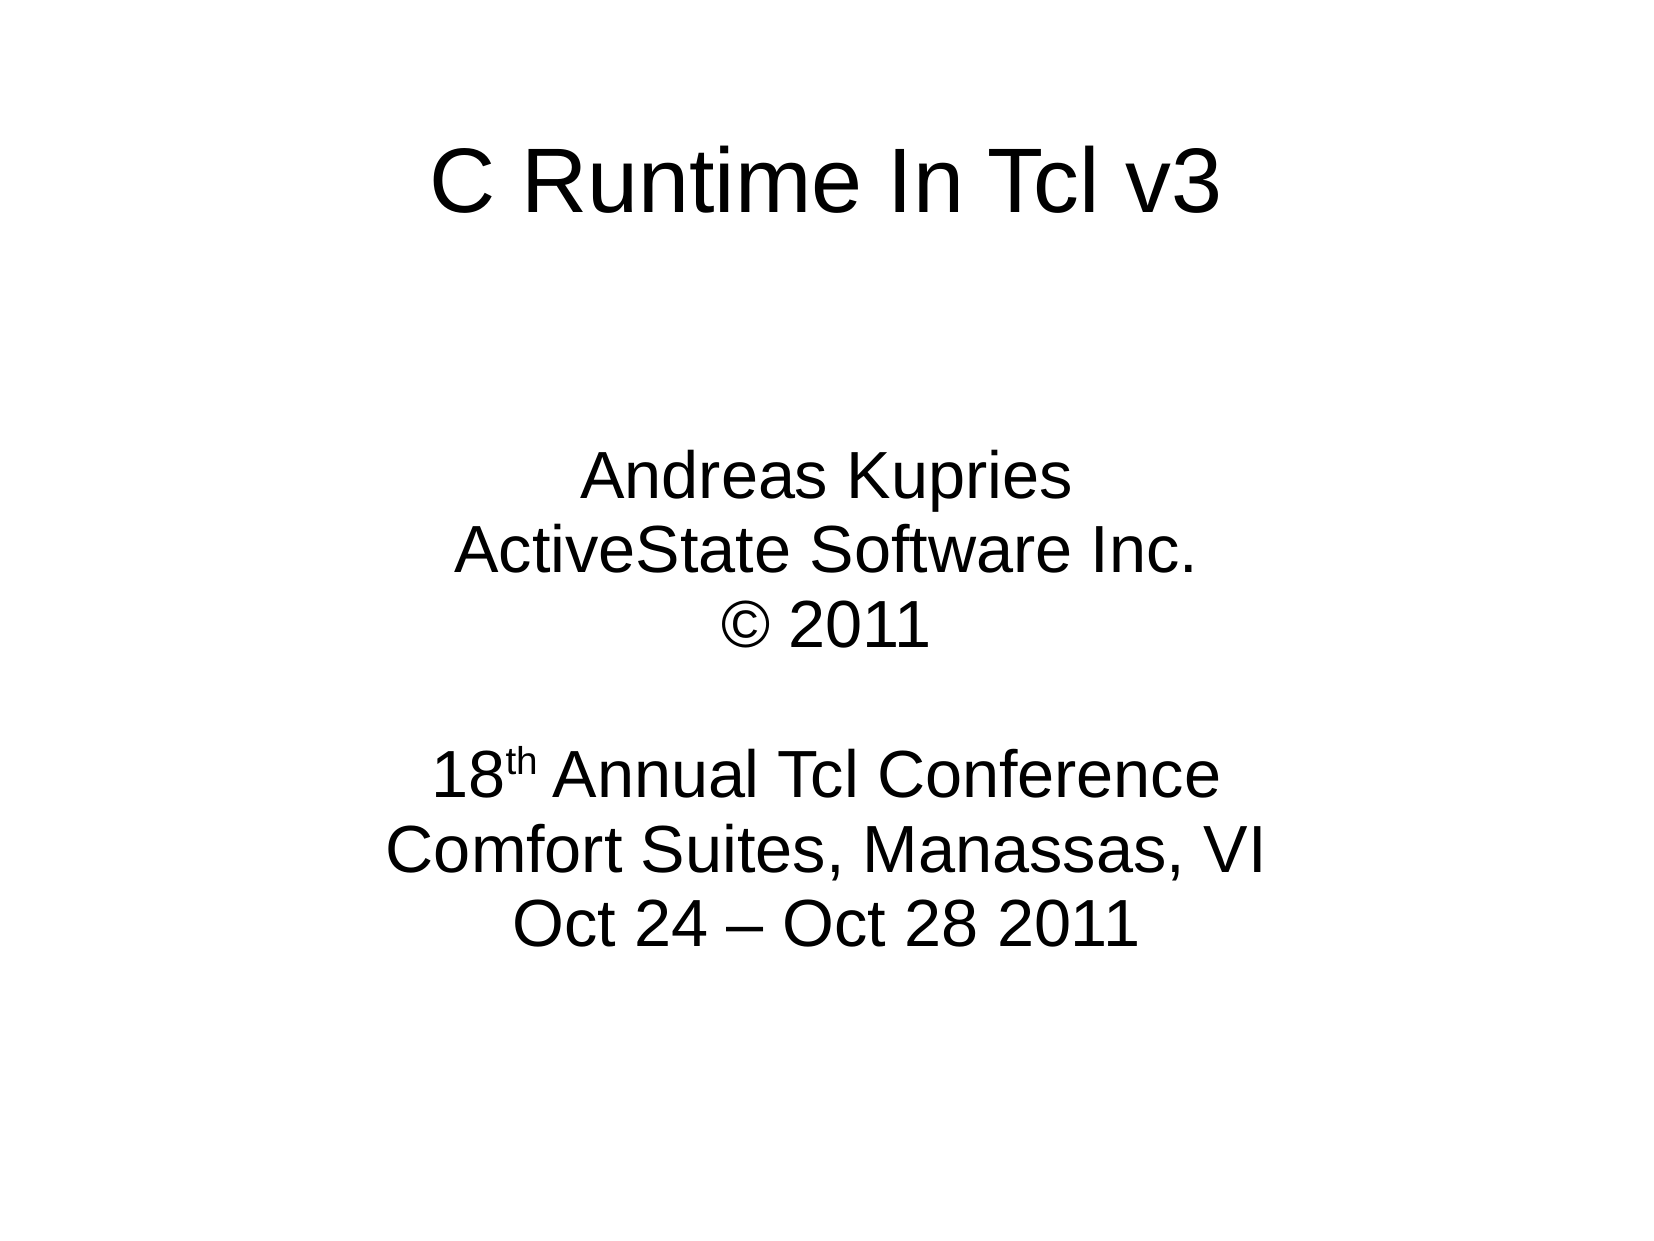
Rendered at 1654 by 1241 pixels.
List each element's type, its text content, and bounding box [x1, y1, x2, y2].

title C Runtime In Tcl v3 [82, 77, 1571, 285]
subtitle Andreas Kupries ActiveState Software Inc. © 2011 18th Annual Tcl Conference Comfort Suites, Manassas, VI Oct 24 – Oct 28 2011 [82, 290, 1571, 1109]
